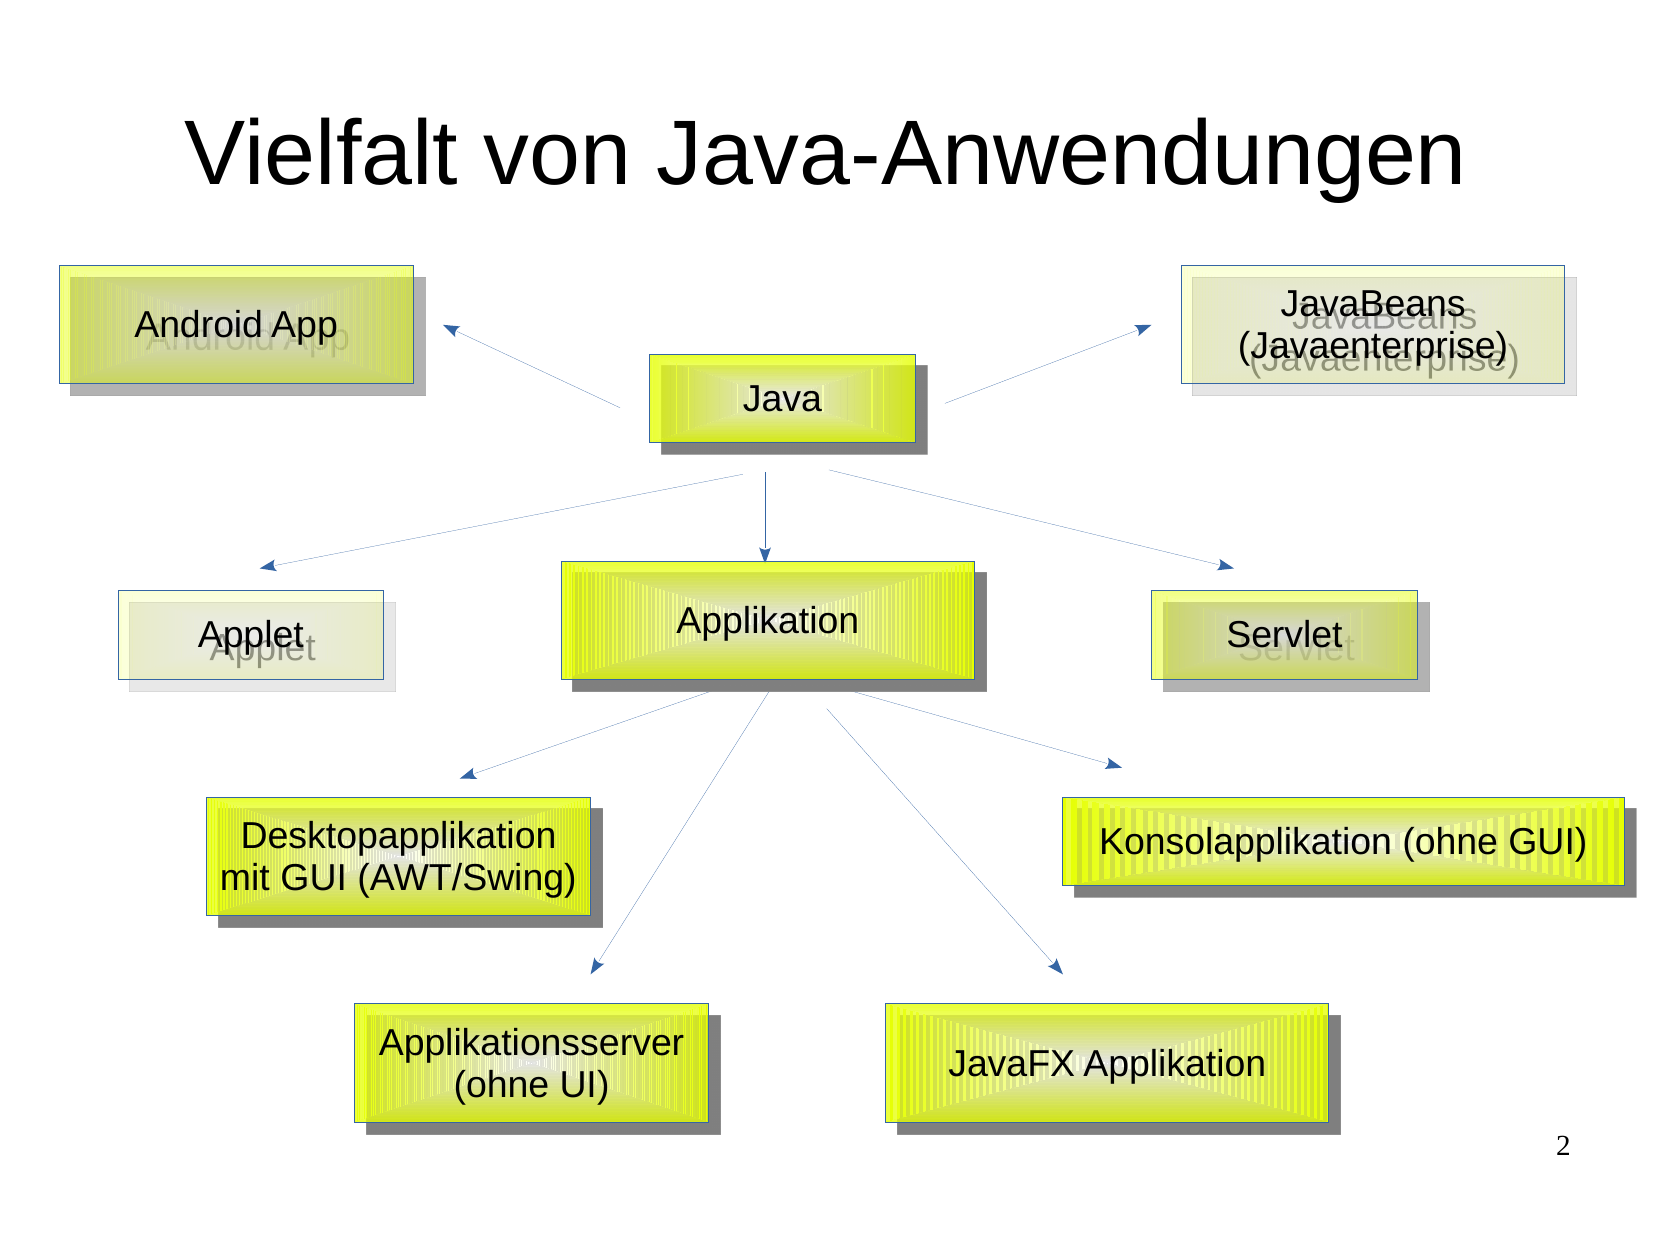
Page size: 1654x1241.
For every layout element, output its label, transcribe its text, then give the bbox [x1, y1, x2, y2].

text_box Konsolapplikation (ohne GUI) [1062, 797, 1625, 886]
text_box Applikation [561, 561, 975, 680]
text_box Desktopapplikation mit GUI (AWT/Swing) [206, 797, 591, 916]
text_box Servlet [1151, 590, 1418, 680]
text_box Java [649, 354, 916, 443]
text_box JavaBeans (Javaenterprise) [1181, 265, 1565, 384]
text_box Applikationsserver (ohne UI) [354, 1003, 709, 1123]
text_box Android App [59, 265, 414, 384]
text_box JavaFX Applikation [885, 1003, 1329, 1123]
text_box Applet [118, 590, 384, 680]
title Vielfalt von Java-Anwendungen [82, 49, 1571, 257]
